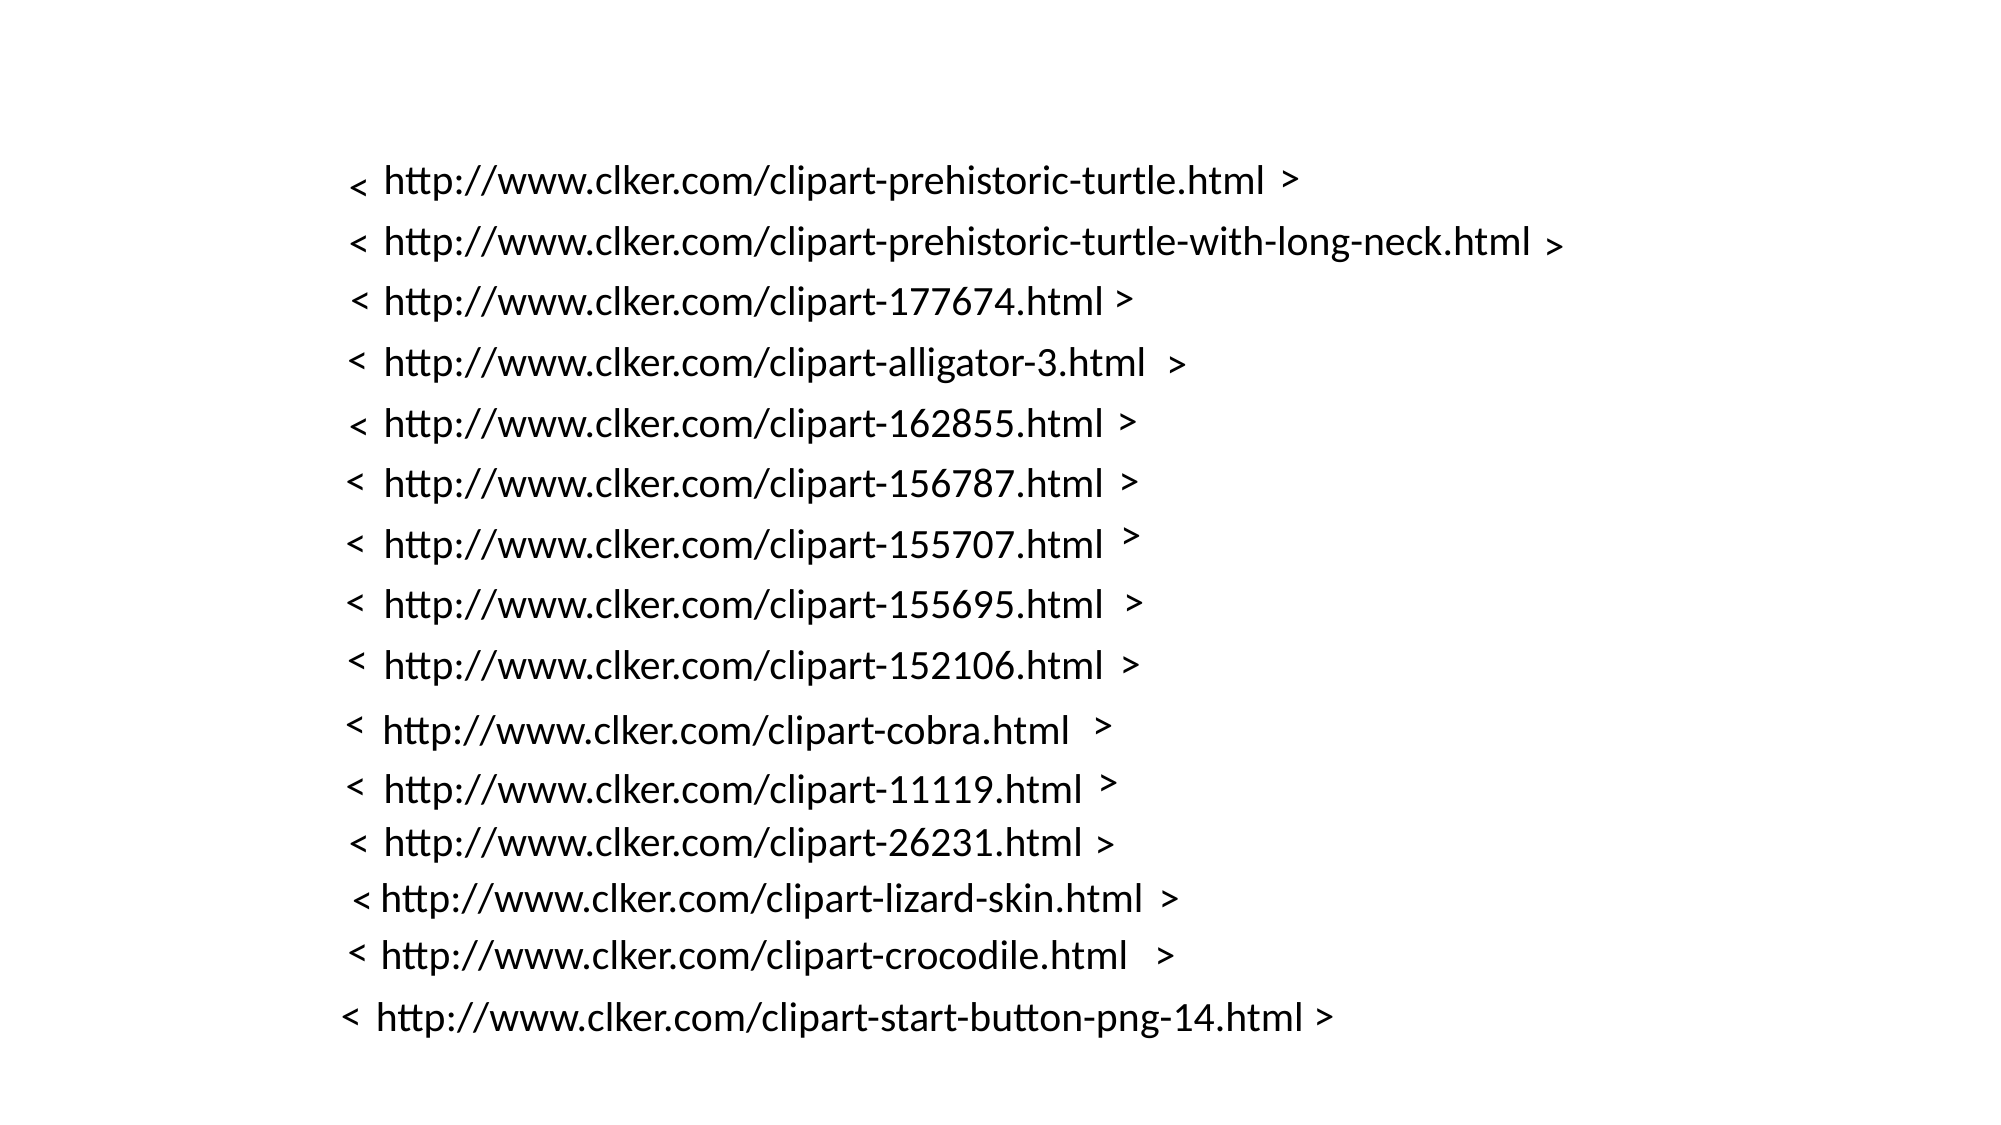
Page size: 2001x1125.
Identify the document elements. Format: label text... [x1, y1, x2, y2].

text_box > [1264, 143, 1316, 210]
text_box < [334, 218, 388, 275]
text_box < [332, 324, 386, 391]
text_box < [330, 512, 385, 574]
text_box http://www.clker.com/clipart-prehistoric-turtle-with-long-neck.html [388, 206, 1643, 271]
text_box > [1298, 981, 1371, 1047]
text_box > [1103, 453, 1138, 512]
text_box http://www.clker.com/clipart-155695.html [385, 570, 1108, 630]
text_box < [330, 750, 385, 817]
text_box < [330, 445, 385, 512]
text_box < [337, 865, 391, 931]
text_box > [1077, 690, 1135, 757]
text_box > [1139, 920, 1210, 987]
text_box > [1105, 628, 1163, 695]
text_box http://www.clker.com/clipart-162855.html [386, 388, 1101, 448]
text_box http://www.clker.com/clipart-155707.html [385, 509, 1108, 570]
text_box < [332, 917, 387, 983]
text_box > [1143, 863, 1220, 930]
text_box http://www.clker.com/clipart-26231.html [388, 807, 1082, 864]
text_box < [334, 151, 388, 218]
text_box http://www.clker.com/clipart-156787.html [385, 448, 1103, 509]
text_box < [330, 688, 384, 755]
text_box < [325, 981, 380, 1047]
text_box < [334, 391, 388, 457]
text_box http://www.clker.com/clipart-crocodile.html [387, 921, 1139, 982]
text_box > [1079, 808, 1145, 875]
text_box < [332, 624, 386, 691]
text_box > [1105, 500, 1165, 567]
text_box > [1528, 211, 1588, 277]
text_box http://www.clker.com/clipart-start-button-png-14.html [380, 982, 1298, 1047]
text_box > [1101, 386, 1168, 453]
text_box http://www.clker.com/clipart-152106.html [384, 630, 1105, 695]
text_box http://www.clker.com/clipart-alligator-3.html [386, 327, 1162, 388]
text_box > [1151, 329, 1207, 396]
text_box > [1098, 263, 1147, 329]
text_box http://www.clker.com/clipart-prehistoric-turtle.html [369, 146, 1264, 206]
text_box http://www.clker.com/clipart-11119.html [385, 754, 1082, 807]
text_box < [333, 807, 388, 874]
text_box http://www.clker.com/clipart-lizard-skin.html [388, 864, 1143, 921]
text_box < [330, 574, 385, 633]
text_box > [1082, 747, 1151, 814]
text_box > [1108, 567, 1174, 633]
text_box http://www.clker.com/clipart-177674.html [389, 267, 1098, 327]
text_box http://www.clker.com/clipart-cobra.html [384, 696, 1077, 754]
text_box < [335, 265, 389, 332]
